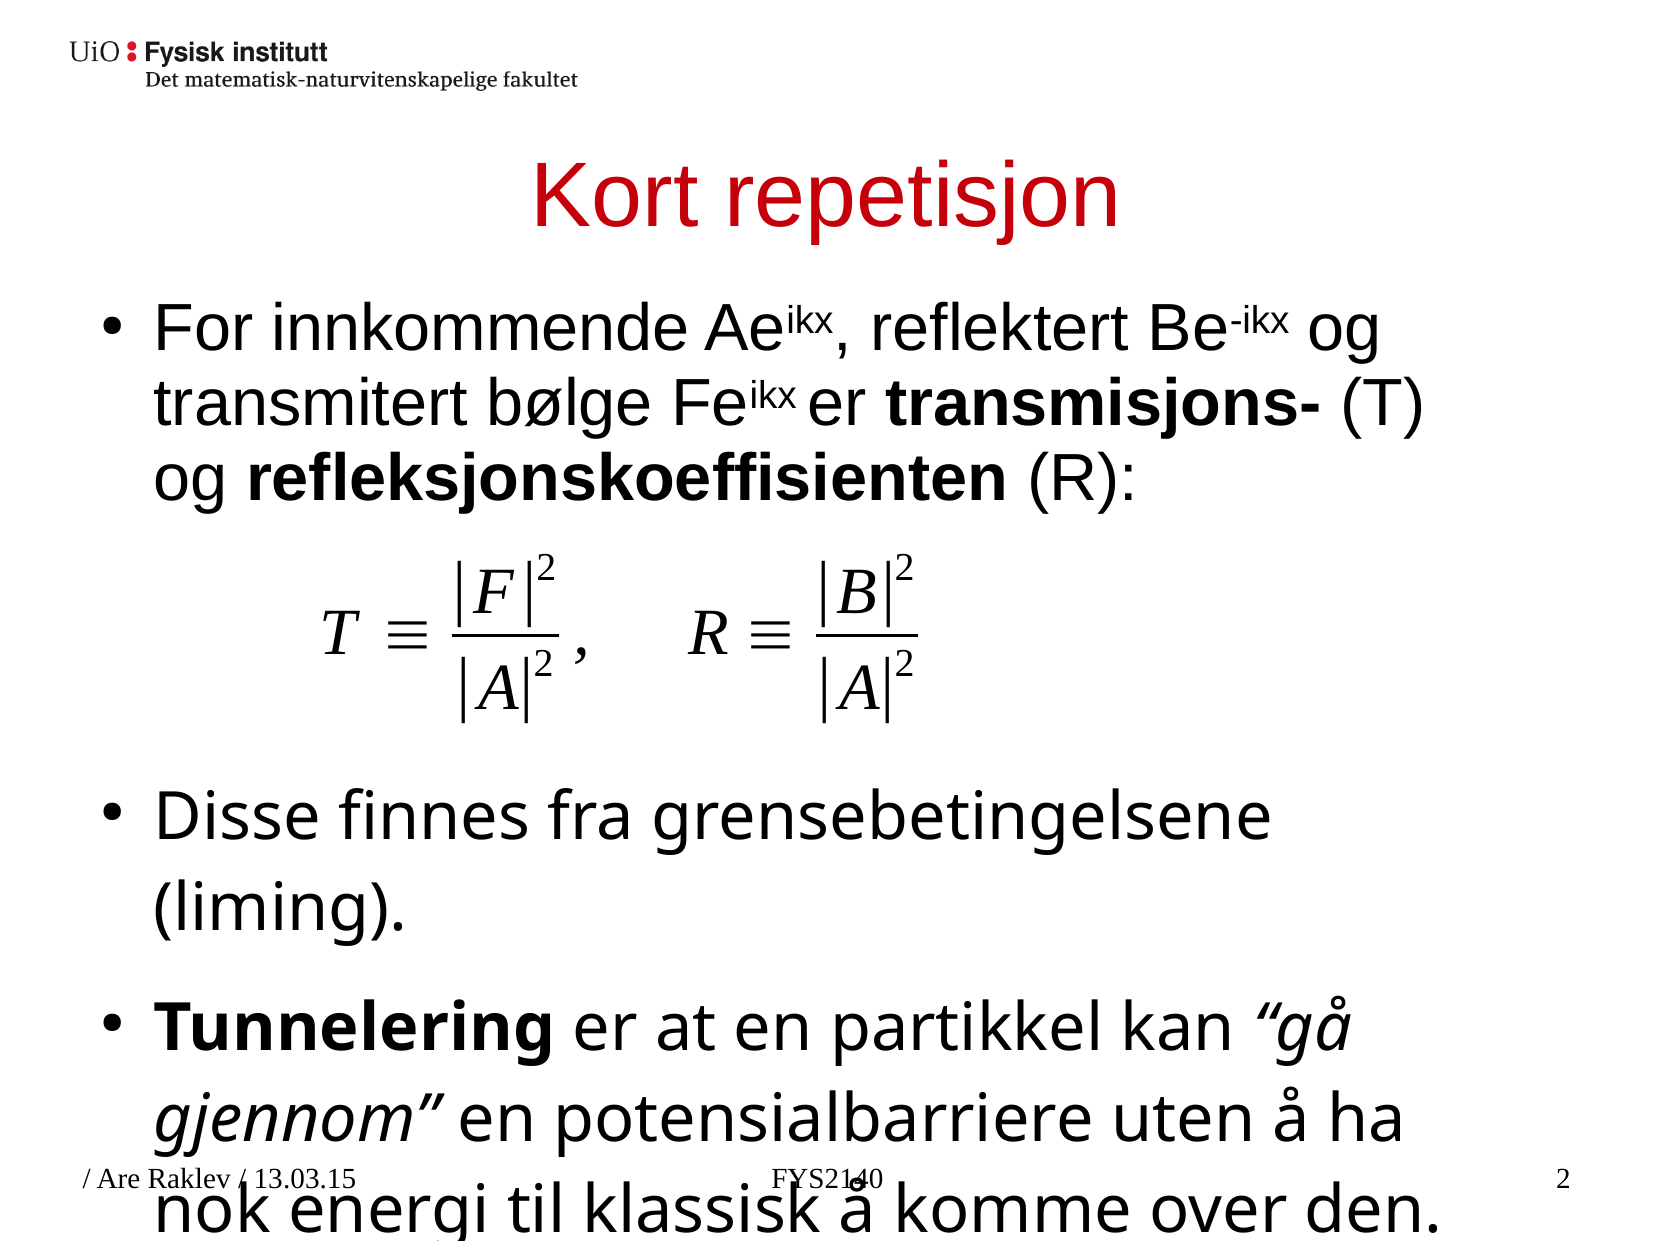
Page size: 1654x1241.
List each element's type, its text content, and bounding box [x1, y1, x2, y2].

list For innkommende Aeikx, reflektert Be-ikx og transmitert bølge Feikx er transmisjons- (T) og refleksjonskoeffisienten (R): Disse finnes fra grensebetingelsene (liming). Tunnelering er at en partikkel kan “gå gjennom” en potensialbarriere uten å ha nok energi til klassisk å komme over den. [82, 290, 1501, 1180]
picture [68, 37, 581, 93]
title Kort repetisjon [82, 90, 1571, 298]
chart [314, 544, 928, 727]
